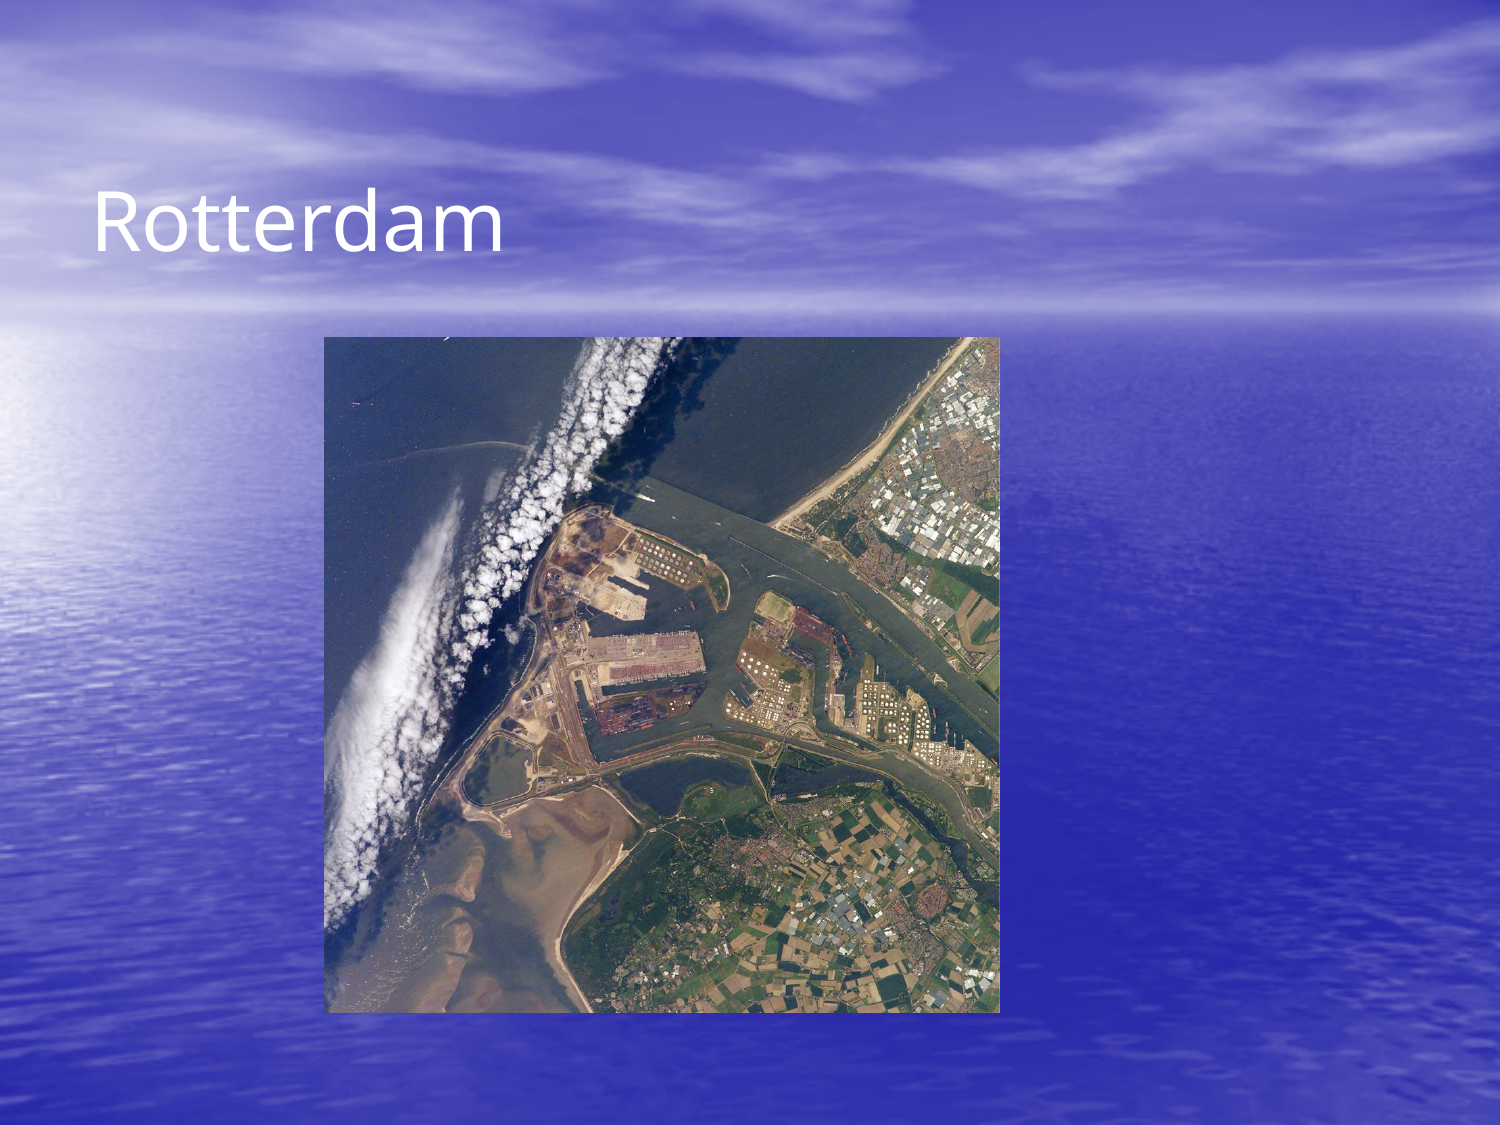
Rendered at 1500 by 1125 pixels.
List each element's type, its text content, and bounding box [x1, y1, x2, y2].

picture [0, 0, 1500, 1125]
title Rotterdam [75, 160, 1129, 275]
